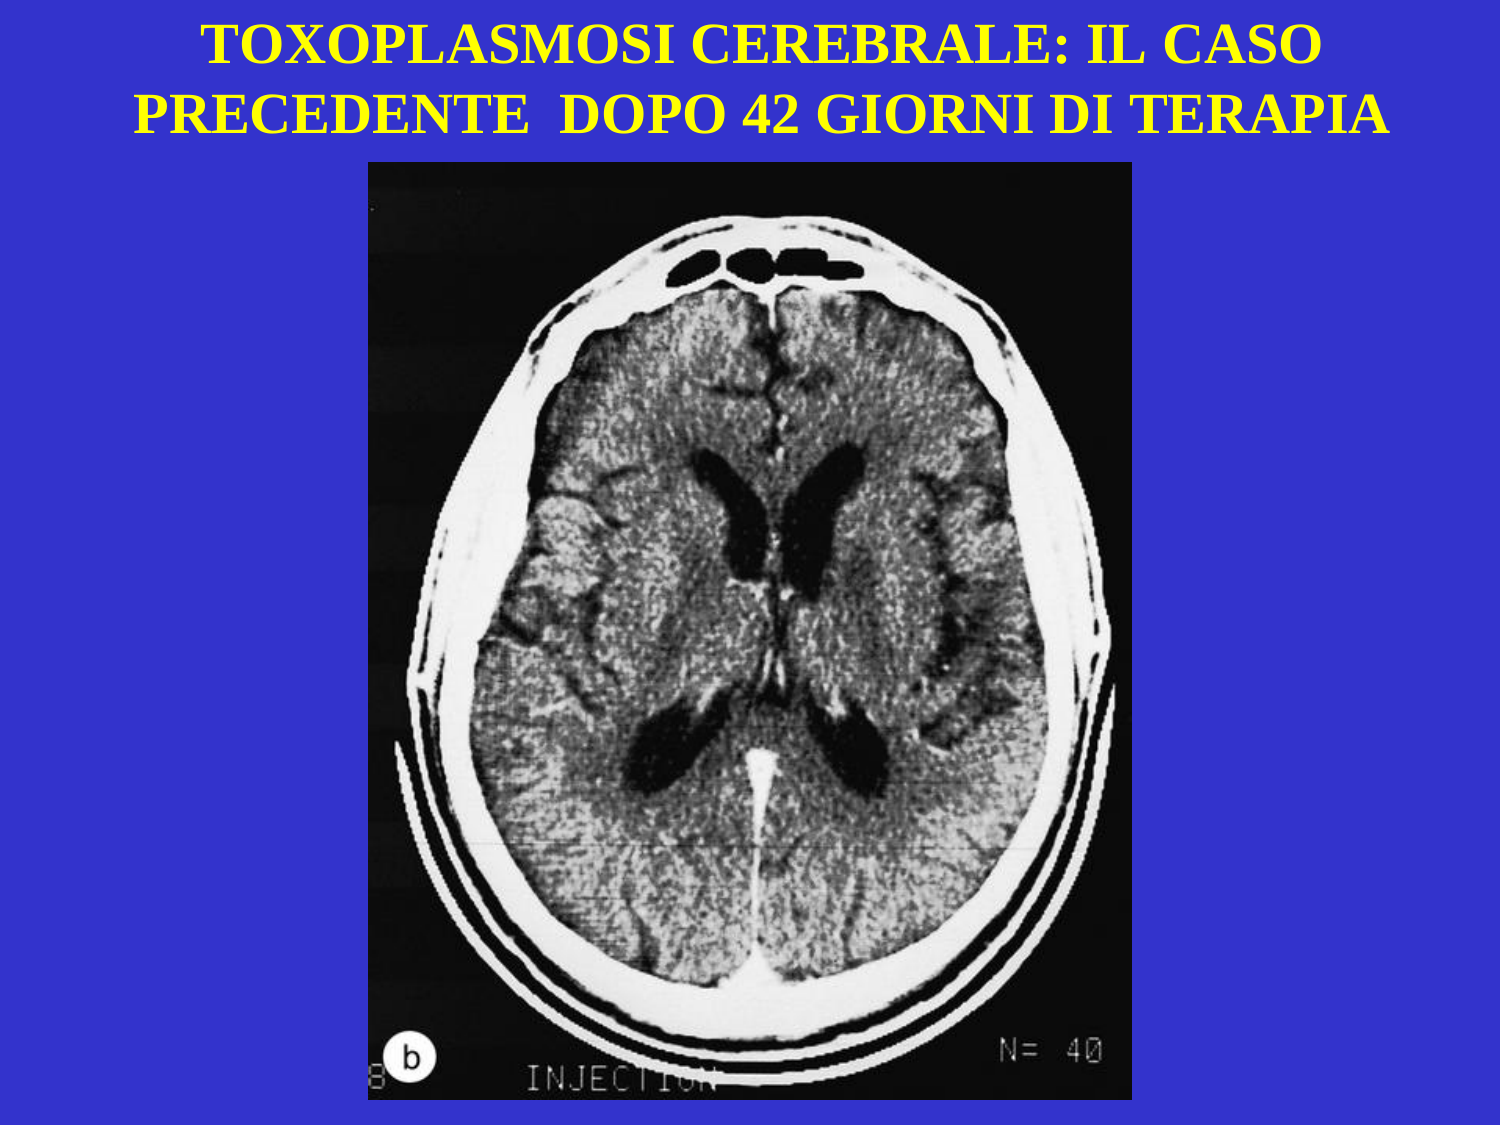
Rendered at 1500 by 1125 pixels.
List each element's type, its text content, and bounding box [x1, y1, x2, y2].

picture [368, 163, 1132, 1101]
text_box TOXOPLASMOSI CEREBRALE: IL CASO PRECEDENTE DOPO 42 GIORNI DI TERAPIA [24, 0, 1500, 163]
